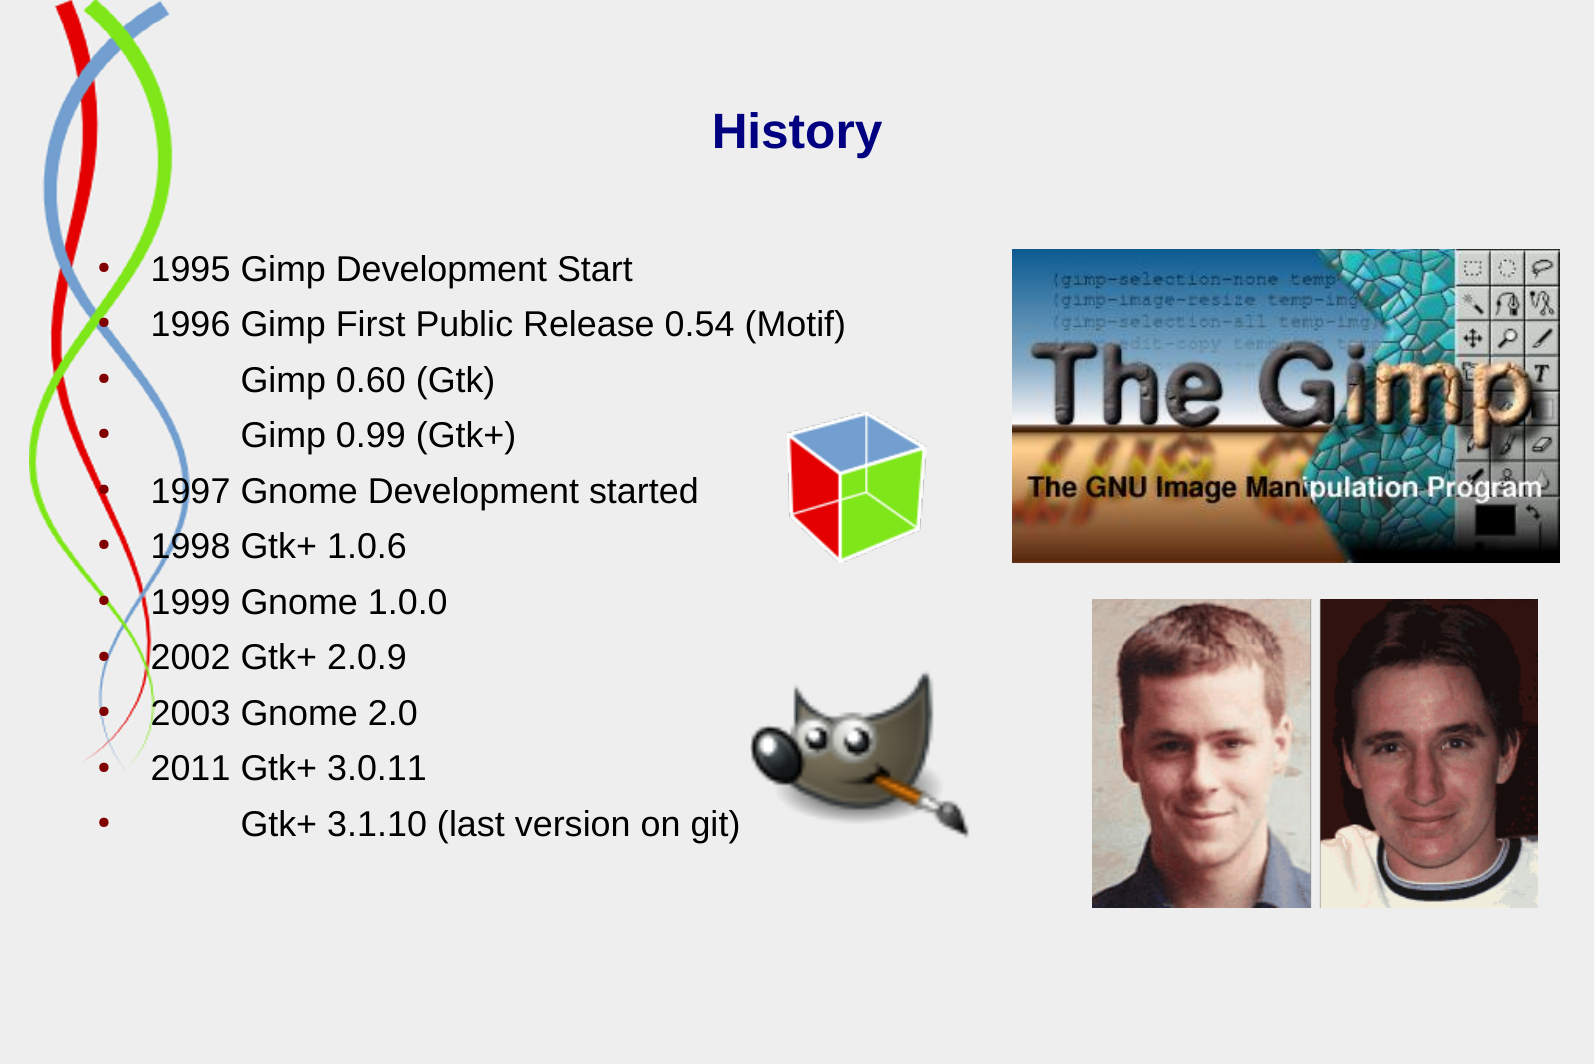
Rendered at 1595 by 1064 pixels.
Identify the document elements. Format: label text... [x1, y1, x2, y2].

list 1995 Gimp Development Start 1996 Gimp First Public Release 0.54 (Motif) Gimp 0.60 (Gtk) Gimp 0.99 (Gtk+) 1997 Gnome Development started 1998 Gtk+ 1.0.6 1999 Gnome 1.0.0 2002 Gtk+ 2.0.9 2003 Gnome 2.0 2011 Gtk+ 3.0.11 Gtk+ 3.1.10 (last version on git) [79, 248, 1515, 951]
title History [79, 42, 1515, 220]
picture [0, 0, 1595, 1064]
